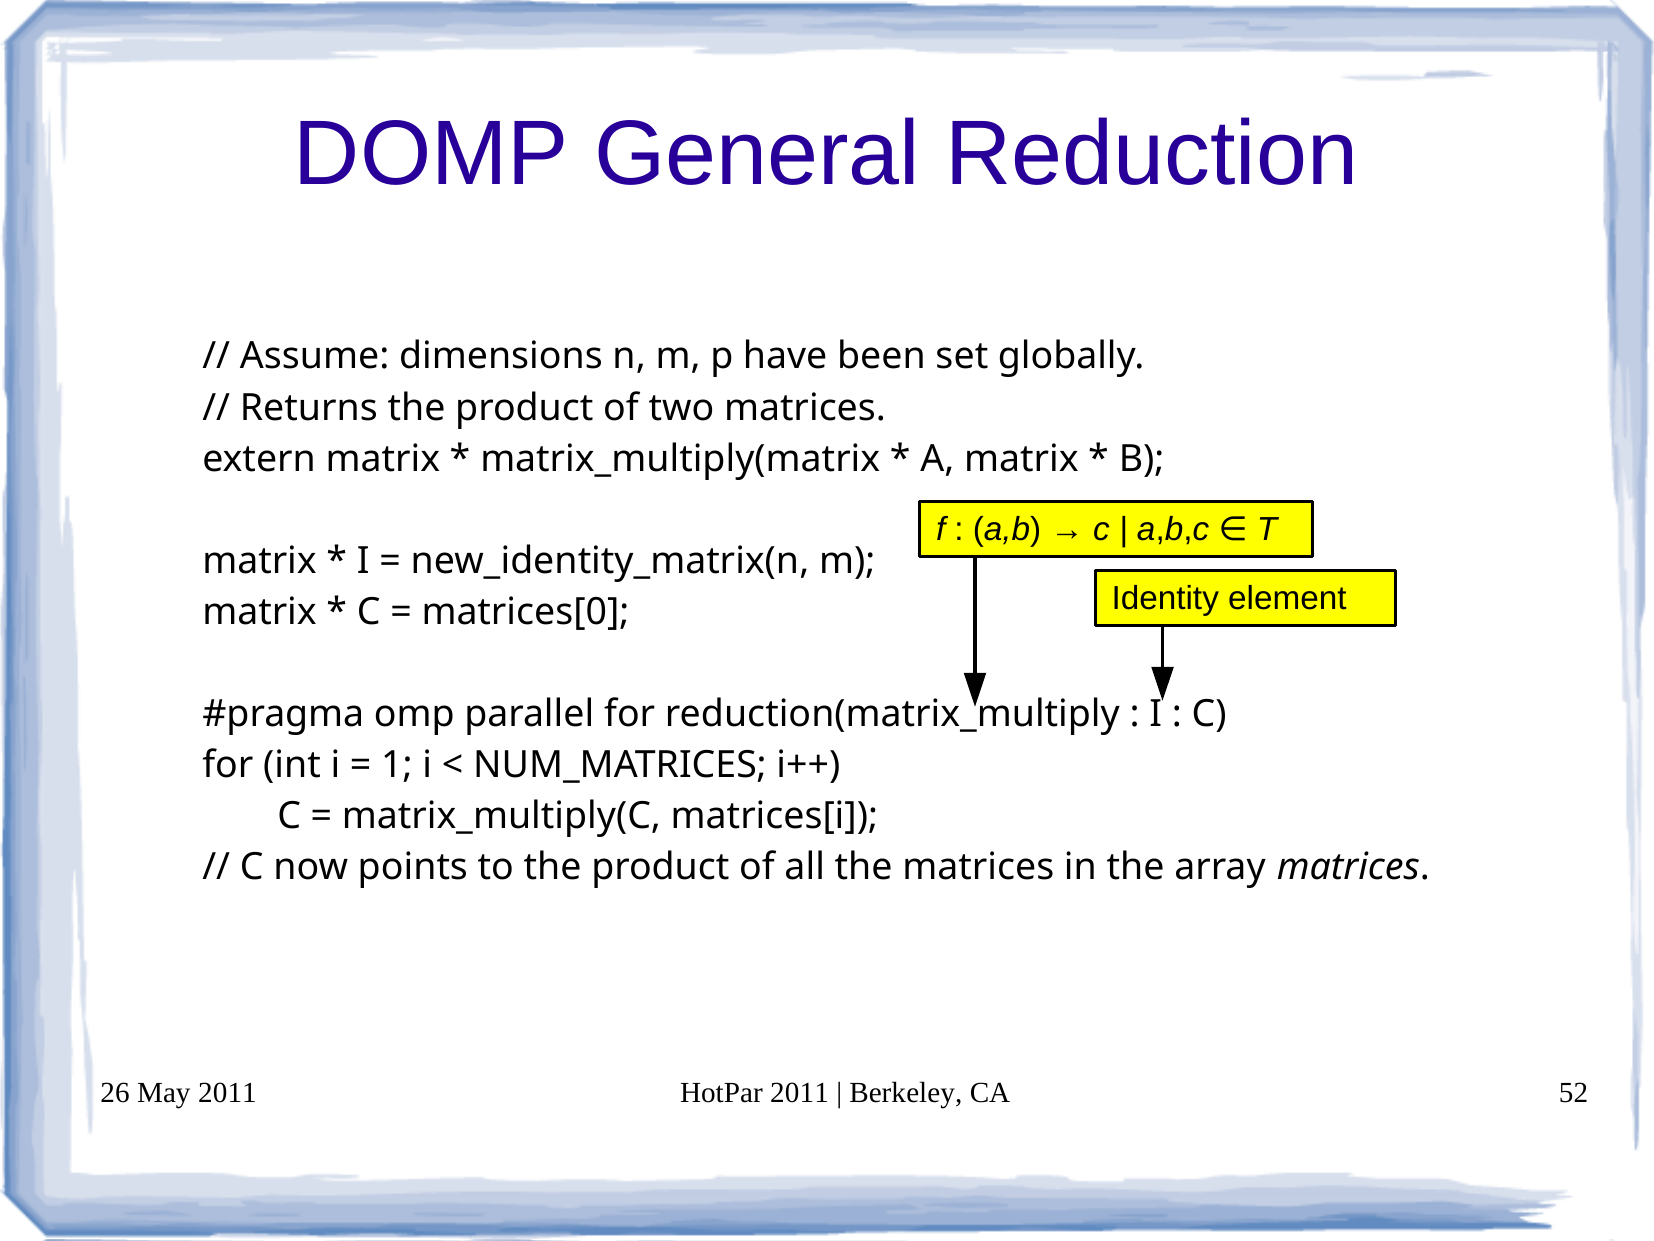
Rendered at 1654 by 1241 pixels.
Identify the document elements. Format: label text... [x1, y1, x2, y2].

text_box // Assume: dimensions n, m, p have been set globally. // Returns the product of two matrices. extern matrix * matrix_multiply(matrix * A, matrix * B); matrix * I = new_identity_matrix(n, m); matrix * C = matrices[0]; #pragma omp parallel for reduction(matrix_multiply : I : C) for (int i = 1; i < NUM_MATRICES; i++) C = matrix_multiply(C, matrices[i]); // C now points to the product of all the matrices in the array matrices. [187, 321, 1501, 912]
title DOMP General Reduction [82, 56, 1571, 250]
text_box Identity element [1095, 570, 1396, 626]
picture [0, 0, 1654, 1241]
text_box f : (a,b) → c | a,b,c ∈ T [919, 501, 1313, 557]
